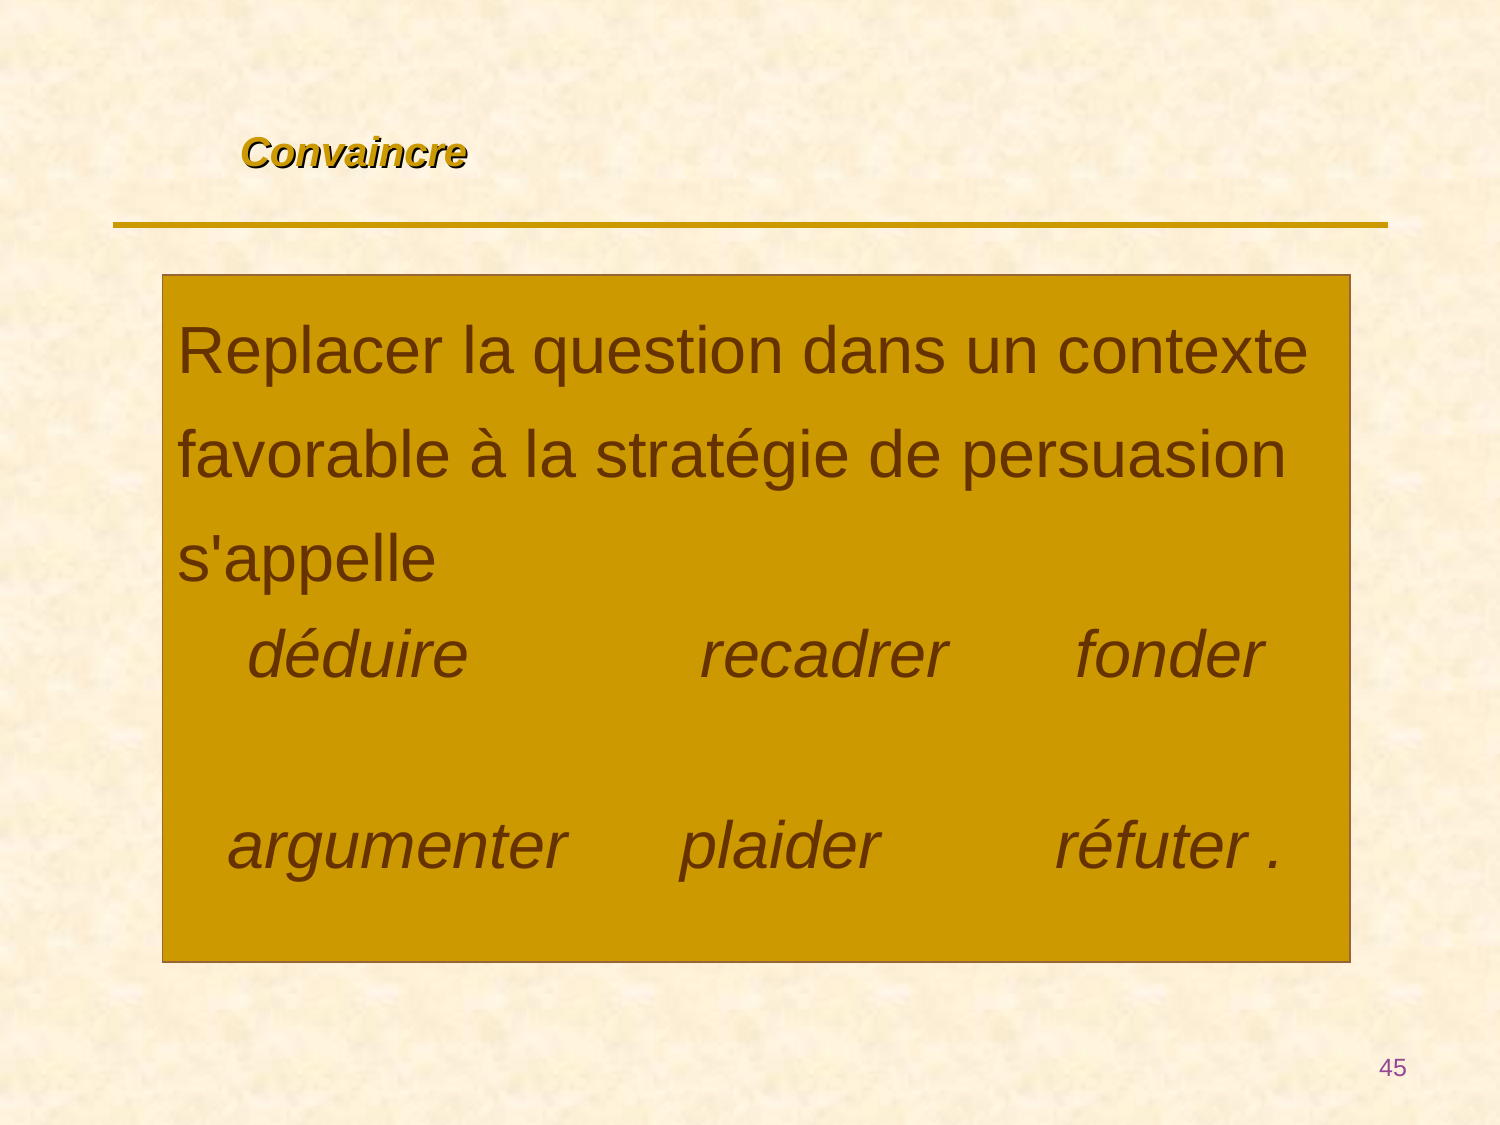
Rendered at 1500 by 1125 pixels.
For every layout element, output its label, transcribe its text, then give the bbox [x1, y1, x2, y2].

text_box Convaincre [225, 116, 483, 183]
text_box Replacer la question dans un contexte favorable à la stratégie de persuasion s'appelle déduire recadrer fonder argumenter plaider réfuter . [162, 275, 1351, 963]
picture [0, 0, 1500, 1125]
